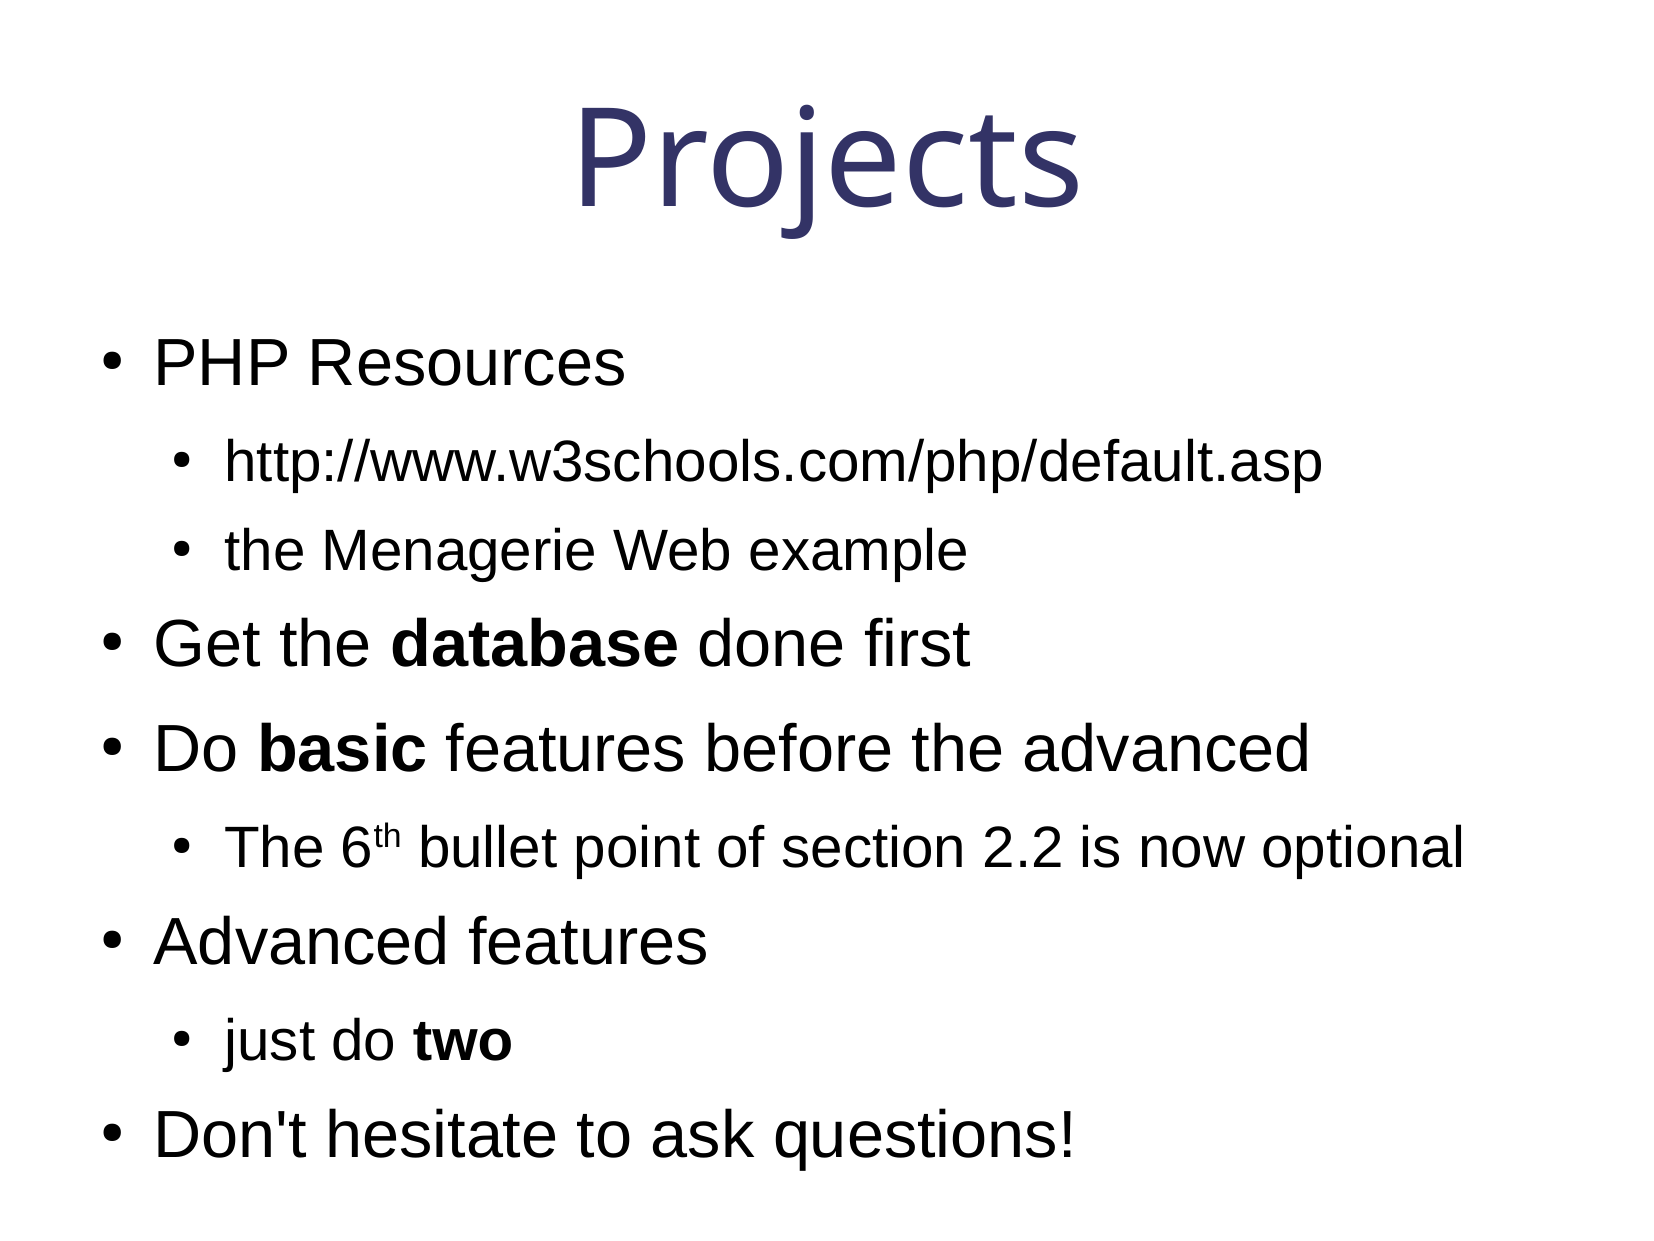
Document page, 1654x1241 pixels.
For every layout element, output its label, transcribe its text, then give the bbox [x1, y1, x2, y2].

list PHP Resources http://www.w3schools.com/php/default.asp the Menagerie Web example Get the database done first Do basic features before the advanced The 6th bullet point of section 2.2 is now optional Advanced features just do two Don't hesitate to ask questions! [82, 324, 1571, 1233]
title Projects [82, 49, 1571, 257]
